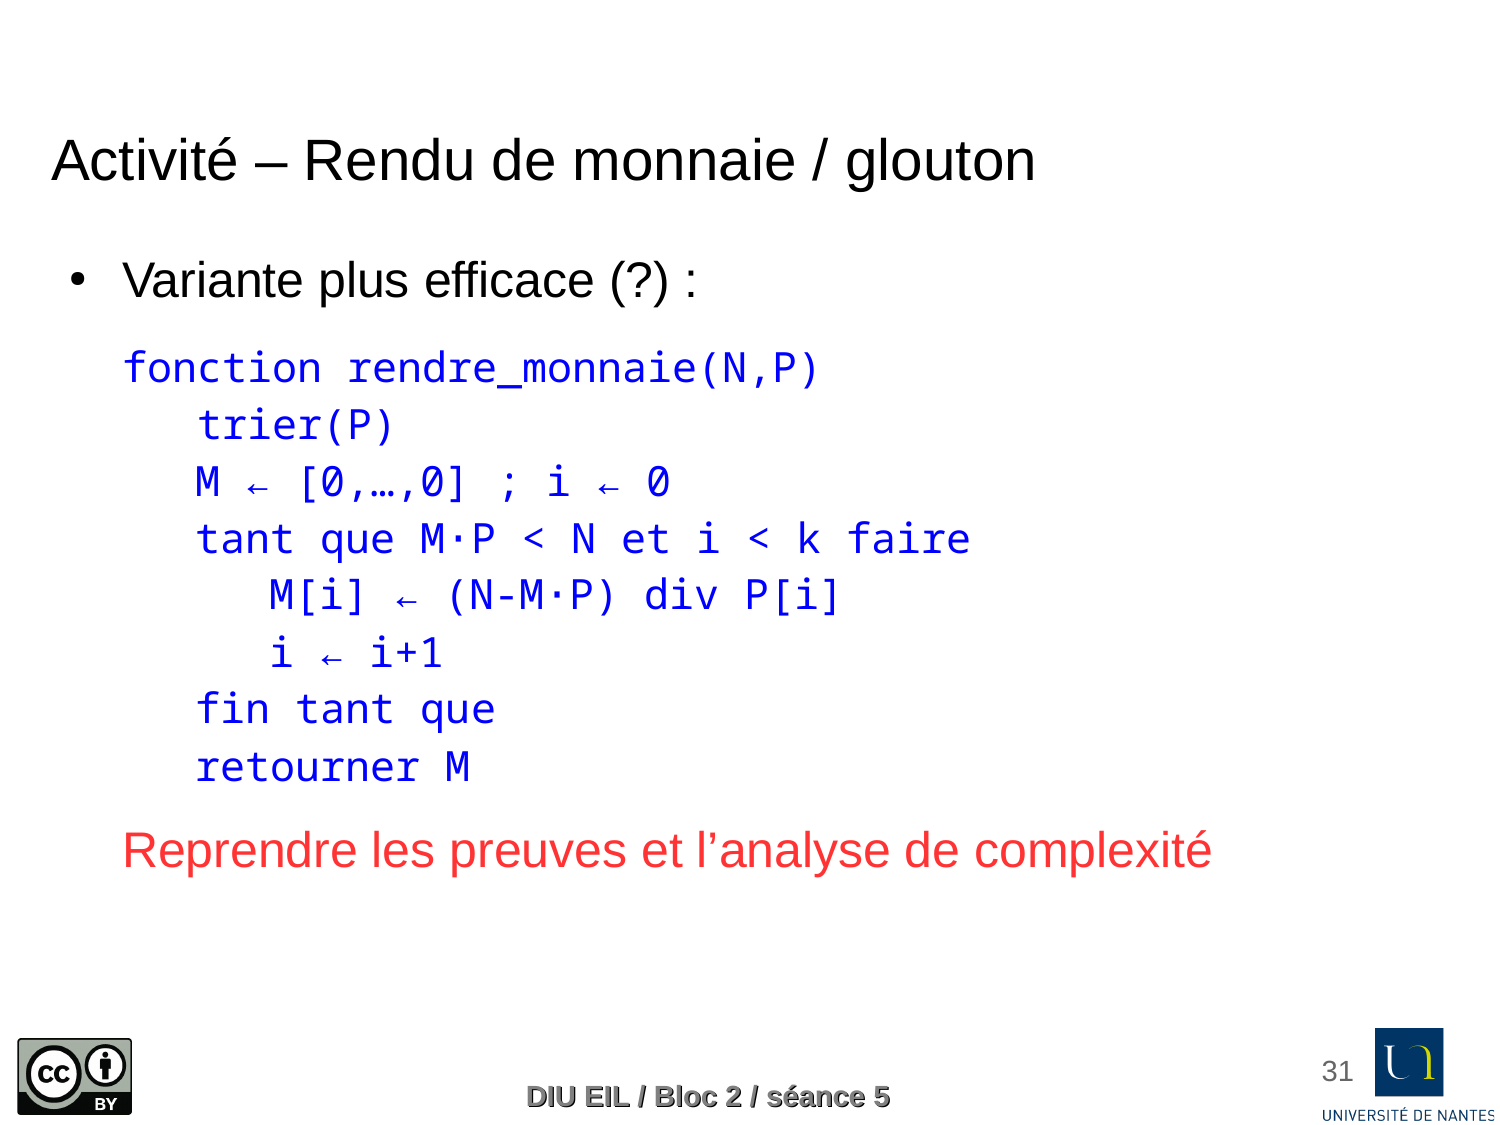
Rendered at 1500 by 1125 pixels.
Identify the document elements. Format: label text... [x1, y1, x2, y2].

picture [17, 1038, 132, 1115]
picture [1323, 1028, 1495, 1121]
title Activité – Rendu de monnaie / glouton [51, 97, 1449, 223]
list Variante plus efficace (?) : fonction rendre_monnaie(N,P) trier(P) M ← [0,…,0] ; i ← 0 tant que M⋅P < N et i < k faire M[i] ← (N-M⋅P) div P[i] i ← i+1 fin tant que retourner M Reprendre les preuves et l’analyse de complexité [51, 252, 1449, 1064]
